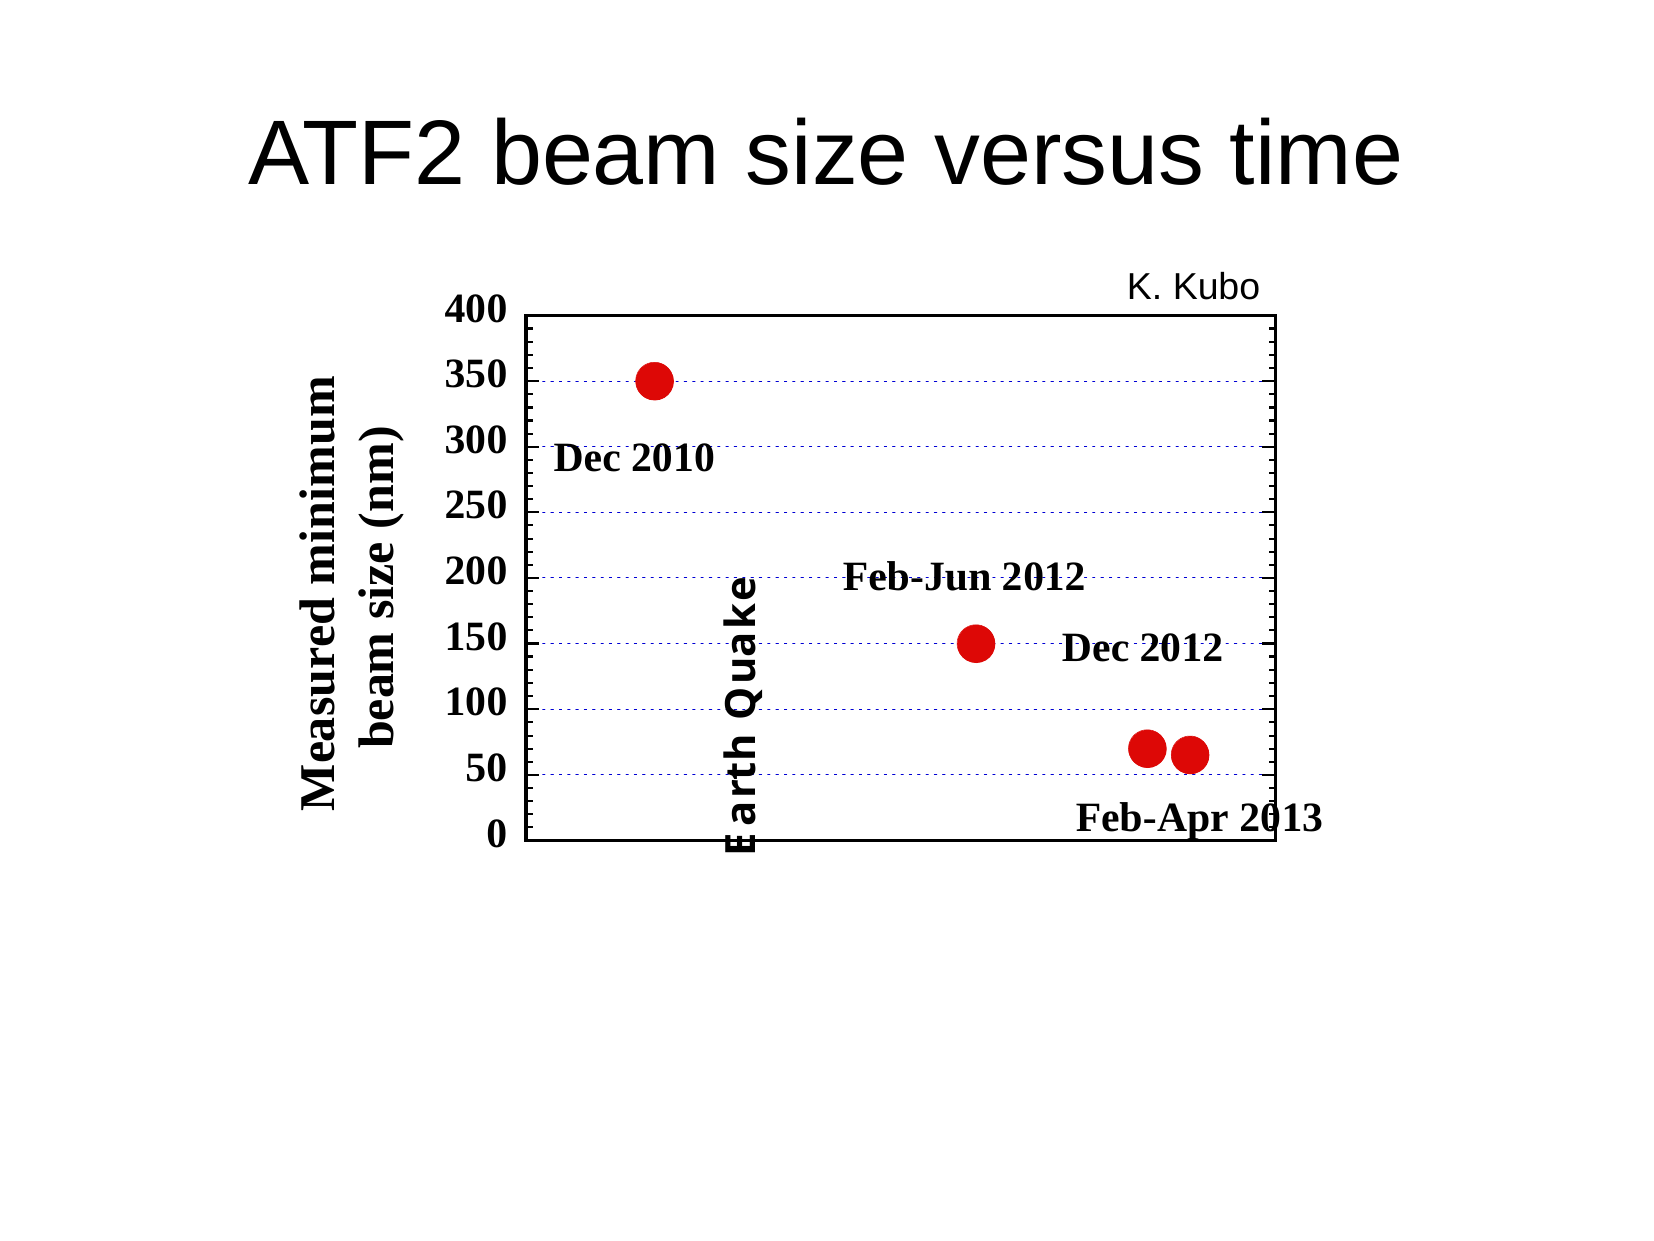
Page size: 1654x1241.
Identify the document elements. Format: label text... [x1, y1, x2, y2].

text_box K. Kubo [1112, 258, 1276, 316]
chart [255, 255, 1381, 931]
title ATF2 beam size versus time [82, 49, 1571, 257]
